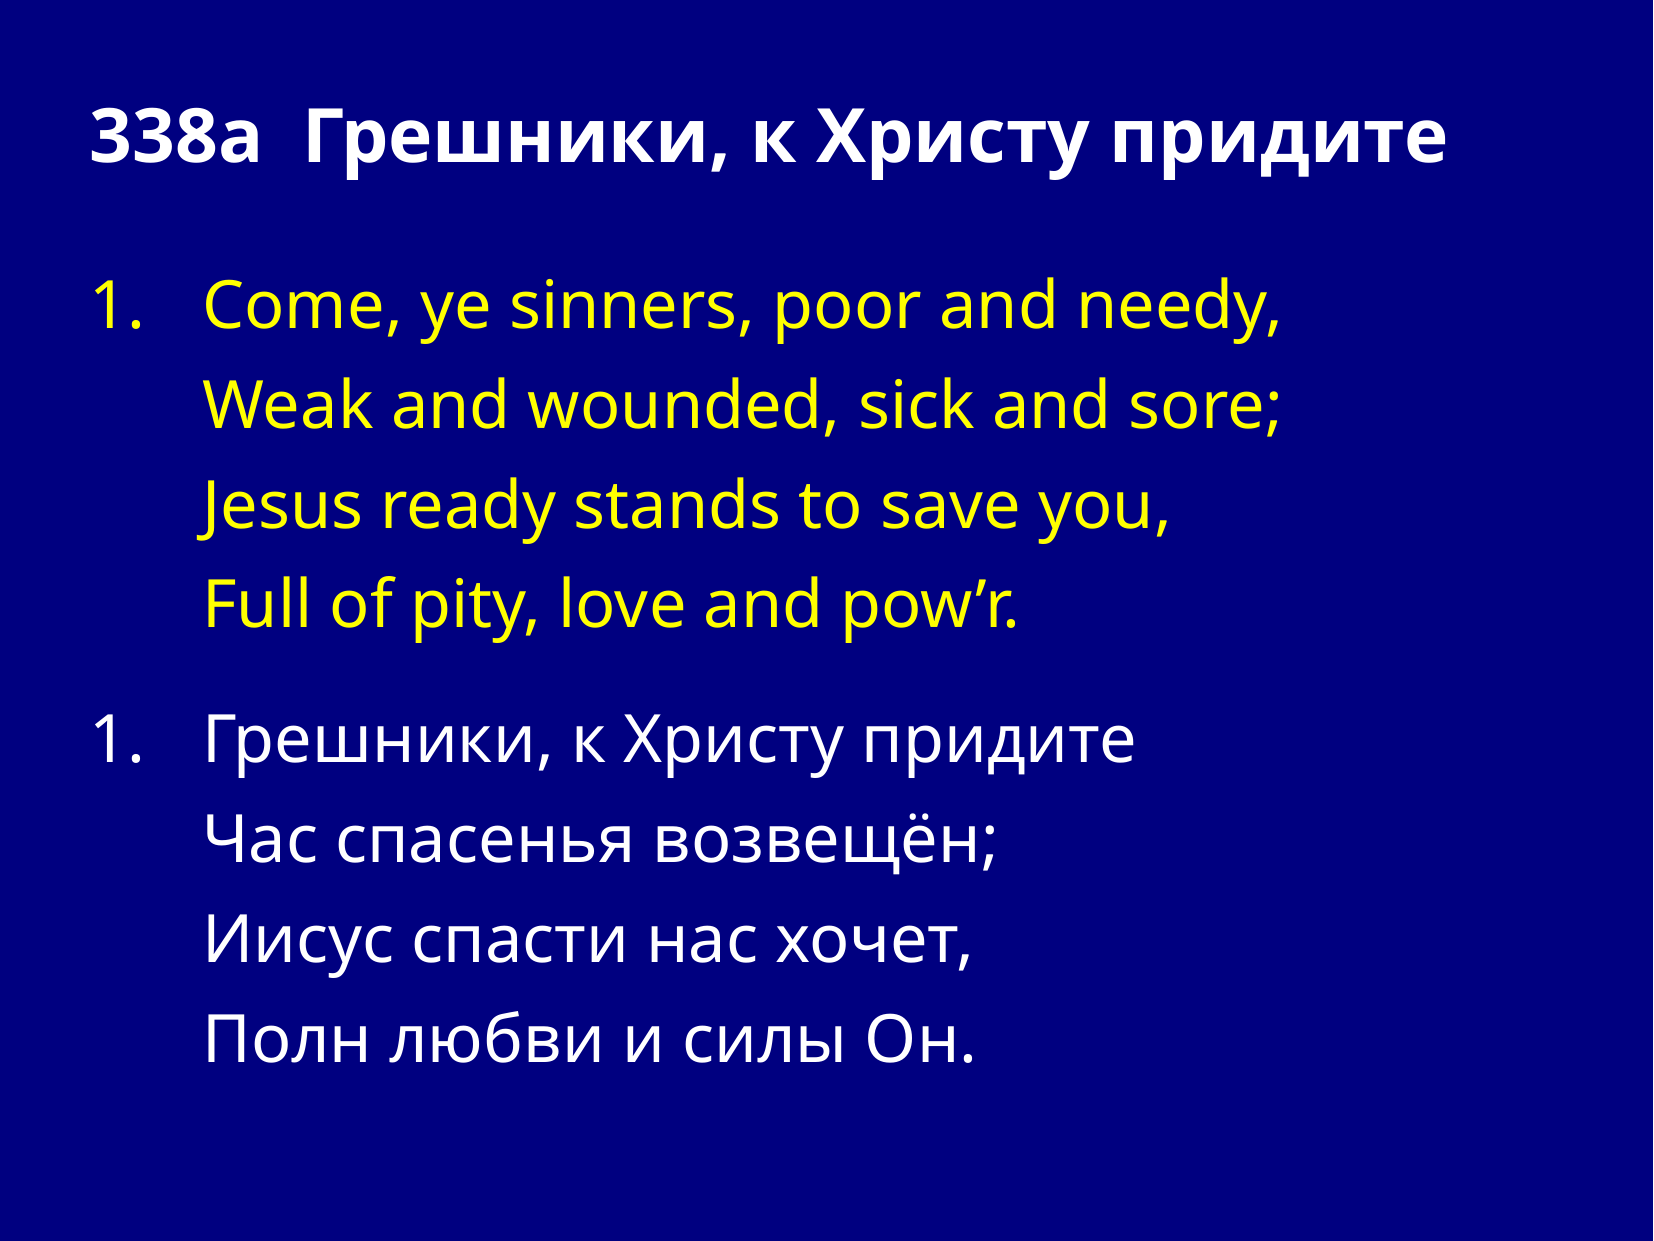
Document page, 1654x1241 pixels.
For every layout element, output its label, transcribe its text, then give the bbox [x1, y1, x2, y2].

text_box 1. Come, ye sinners, poor and needy, Weak and wounded, sick and sore; Jesus ready stands to save you, Full of pity, love and pow’r. [75, 188, 1576, 638]
text_box 338а Грешники, к Христу придите [75, 75, 1653, 188]
text_box 1. Грешники, к Христу придите Час спасенья возвещён; Иисус спасти нас хочет, Полн любви и силы Он. [75, 675, 1576, 1163]
